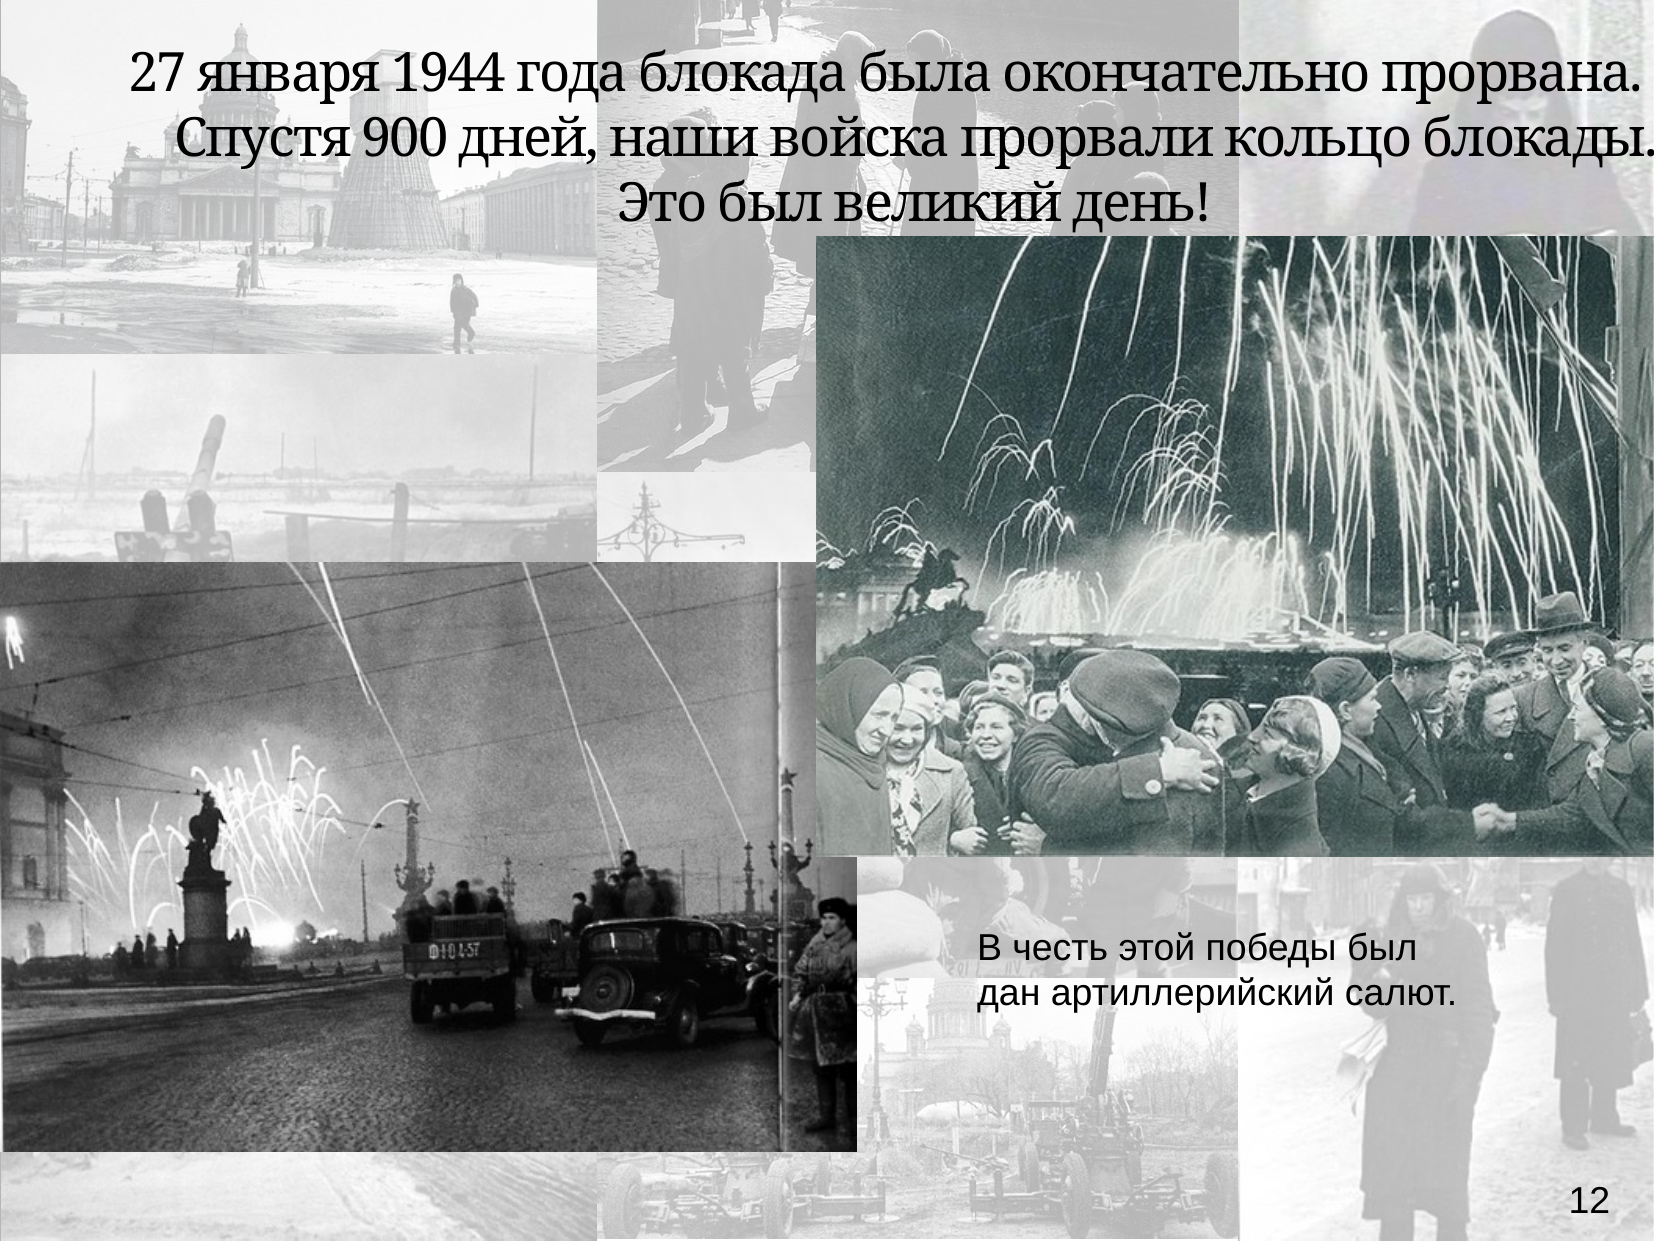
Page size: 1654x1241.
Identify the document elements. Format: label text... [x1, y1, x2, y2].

picture [0, 0, 1654, 1241]
text_box <номер> [1033, 1169, 1625, 1241]
text_box В честь этой победы был дан артиллерийский салют. [962, 915, 1506, 1082]
text_box 27 января 1944 года блокада была окончательно прорвана. Спустя 900 дней, наши войска прорвали кольцо блокады. Это был великий день! [113, 29, 1654, 244]
